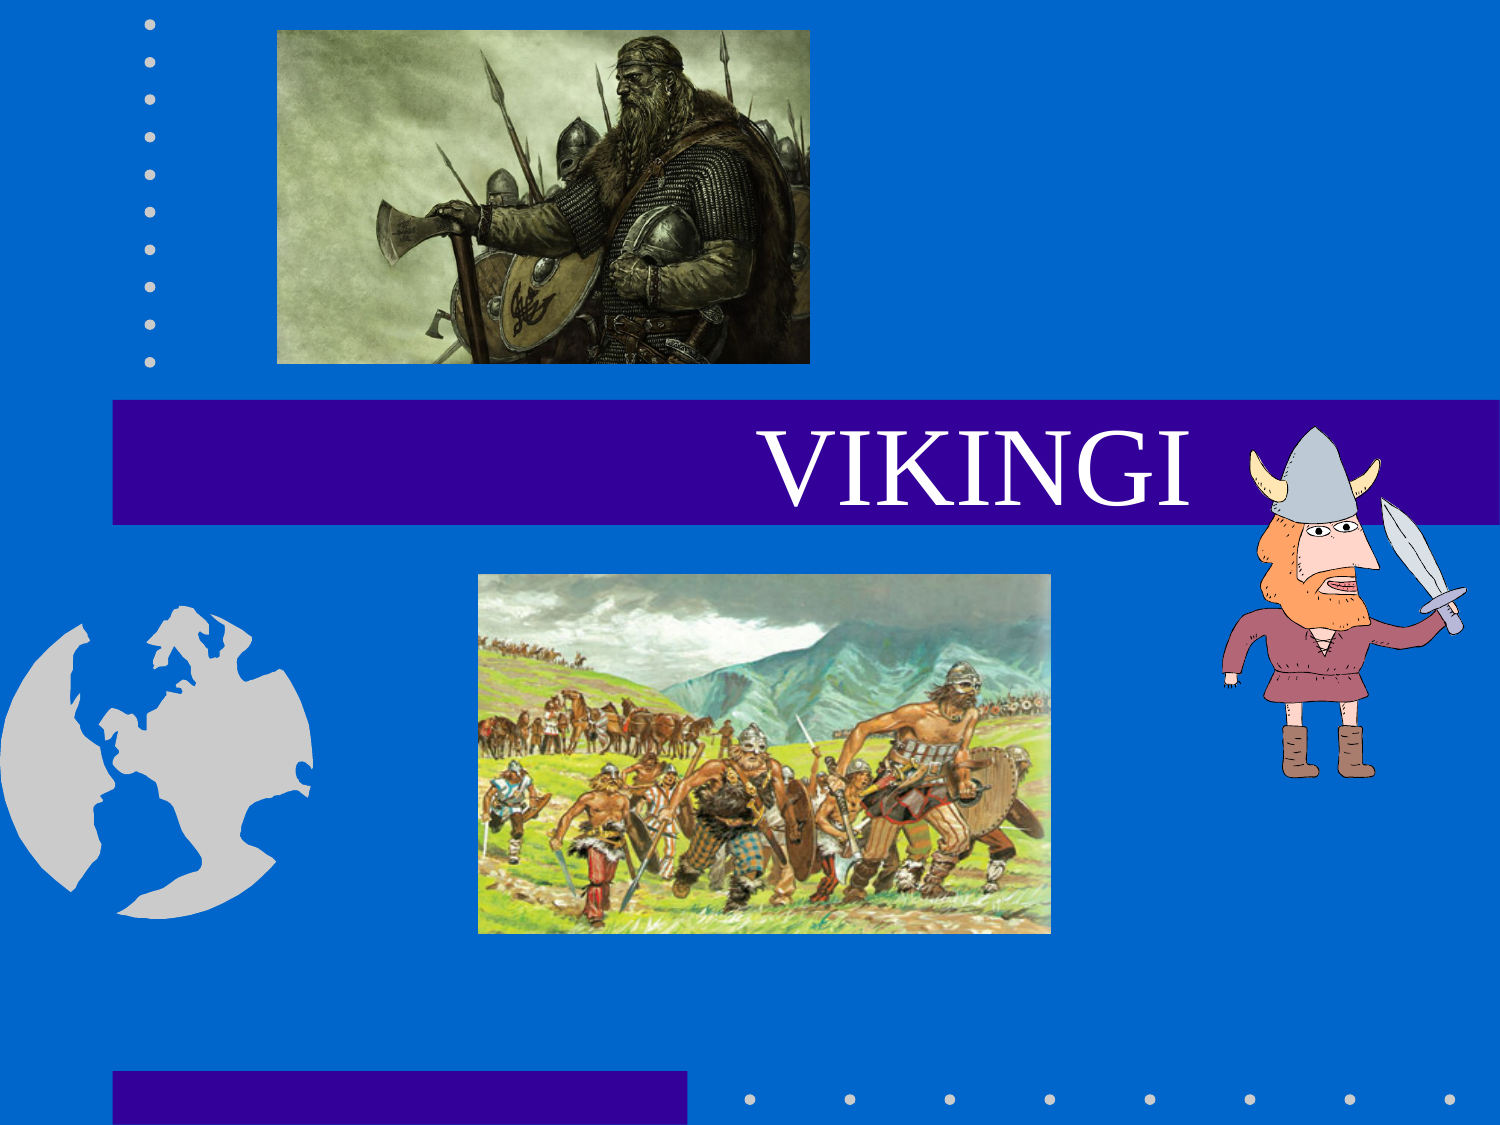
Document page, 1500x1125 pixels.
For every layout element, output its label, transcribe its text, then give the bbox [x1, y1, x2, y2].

picture [1222, 420, 1473, 784]
picture [478, 574, 1051, 934]
text_box VIKINGI [740, 385, 1208, 536]
picture [277, 30, 810, 364]
